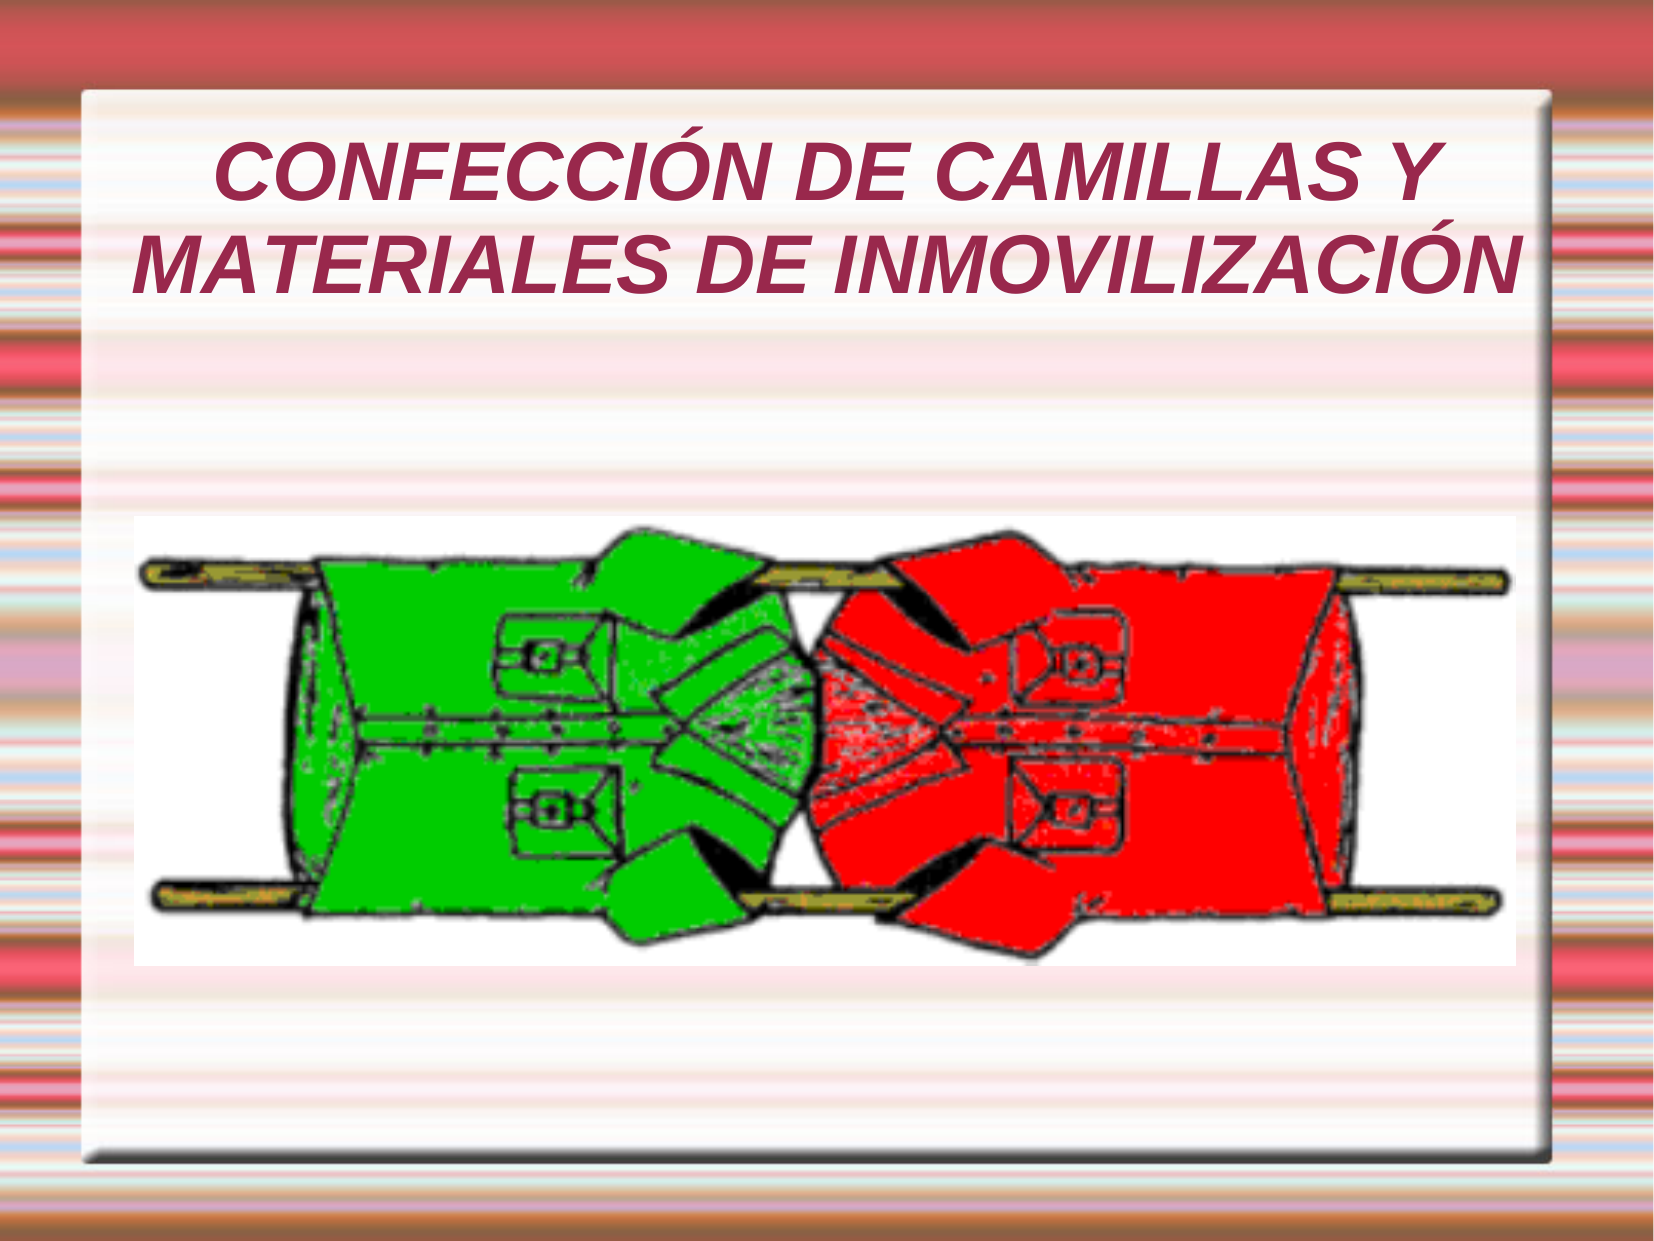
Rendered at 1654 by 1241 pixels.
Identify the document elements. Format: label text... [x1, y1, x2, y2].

title CONFECCIÓN DE CAMILLAS Y MATERIALES DE INMOVILIZACIÓN [121, 114, 1534, 322]
picture [0, 0, 1654, 1241]
